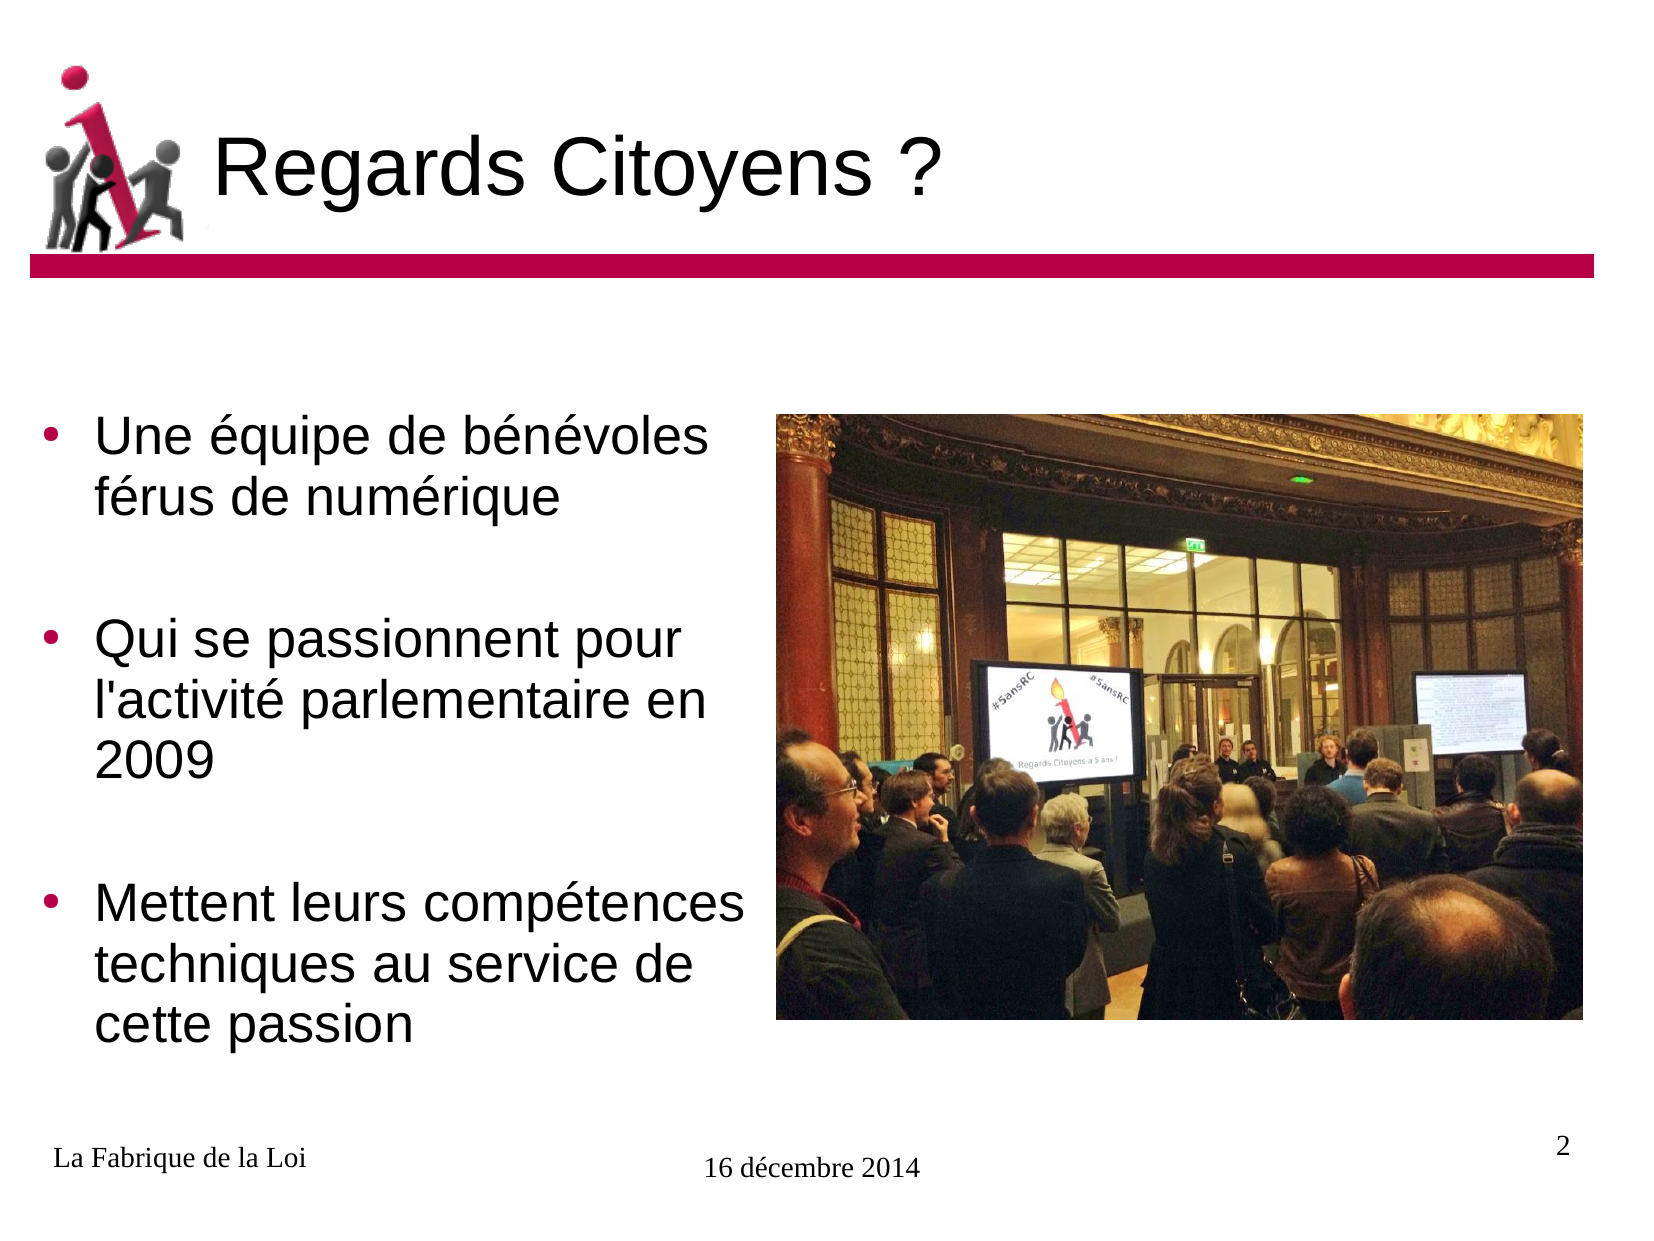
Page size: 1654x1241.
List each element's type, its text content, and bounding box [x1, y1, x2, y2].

list Une équipe de bénévoles férus de numérique Qui se passionnent pour l'activité parlementaire en 2009 Mettent leurs compétences techniques au service de cette passion [23, 301, 762, 1120]
picture [776, 414, 1583, 1020]
title Regards Citoyens ? [212, 70, 1565, 264]
picture [29, 60, 210, 254]
